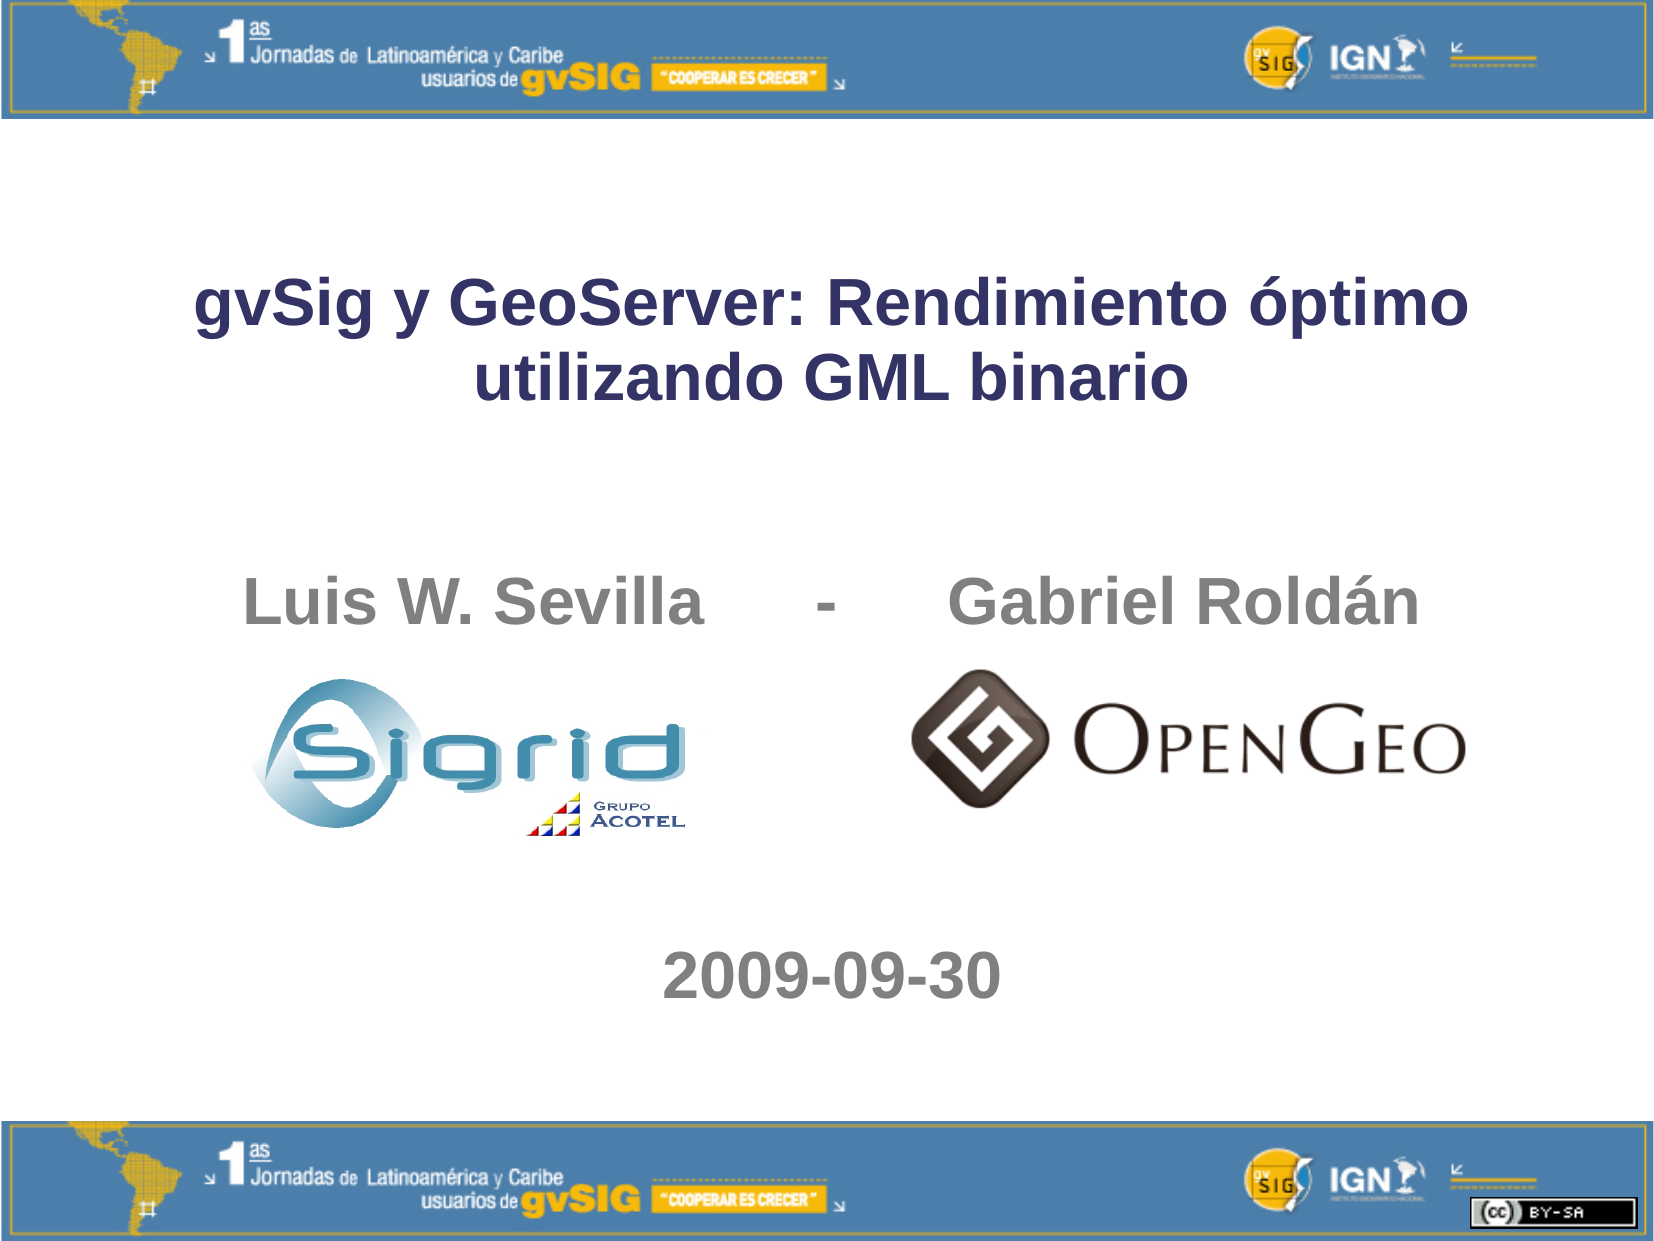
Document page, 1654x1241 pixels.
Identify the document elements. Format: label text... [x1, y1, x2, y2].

picture [909, 667, 1471, 811]
picture [243, 679, 709, 849]
text_box gvSig y GeoServer: Rendimiento óptimo utilizando GML binario Luis W. Sevilla - Gabriel Roldán 2009-09-30 [88, 209, 1577, 1070]
picture [0, 0, 1654, 119]
picture [0, 1121, 1654, 1241]
